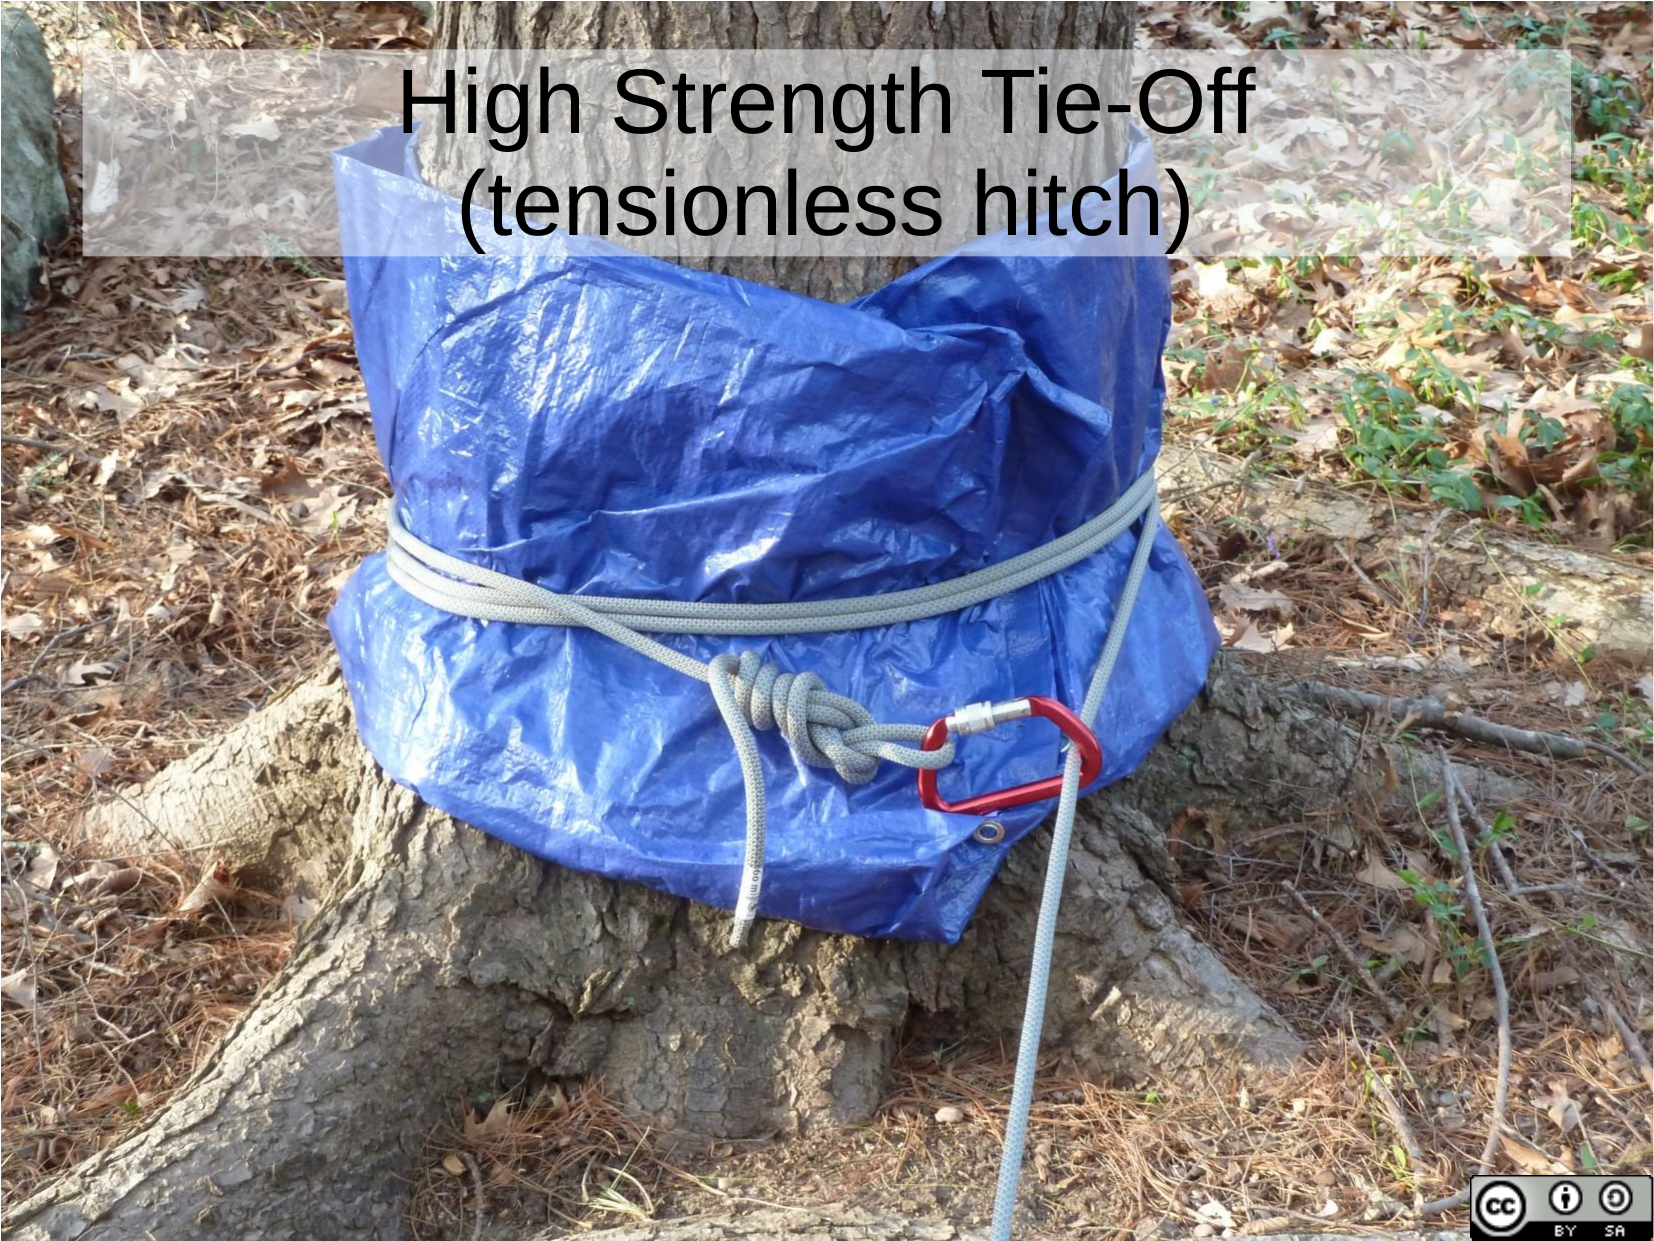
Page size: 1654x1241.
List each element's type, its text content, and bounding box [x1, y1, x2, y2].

title High Strength Tie-Off (tensionless hitch) [82, 49, 1571, 257]
picture [1, 1, 1654, 1241]
